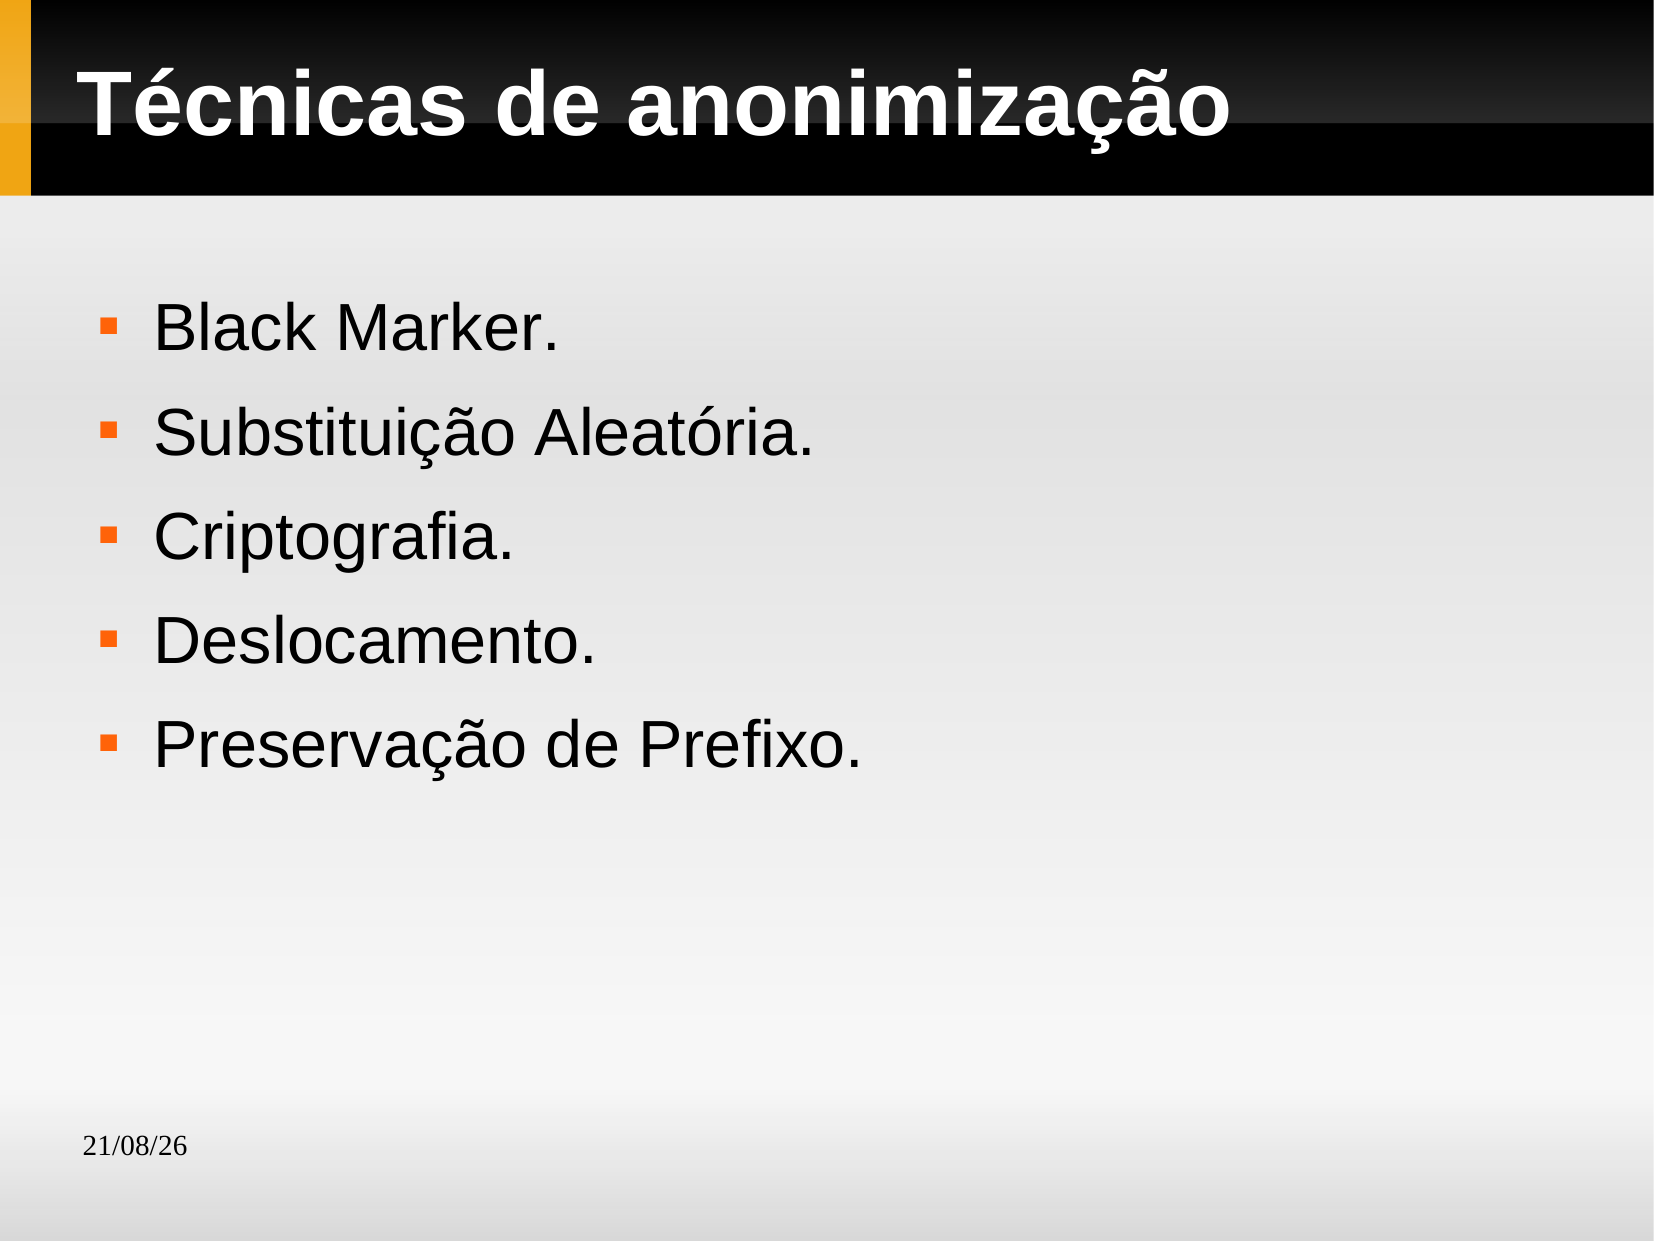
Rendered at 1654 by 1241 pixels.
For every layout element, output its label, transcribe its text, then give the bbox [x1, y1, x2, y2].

list Black Marker. Substituição Aleatória. Criptografia. Deslocamento. Preservação de Prefixo. [82, 290, 1571, 1094]
title Técnicas de anonimização [76, 7, 1565, 200]
picture [0, 0, 1654, 1241]
